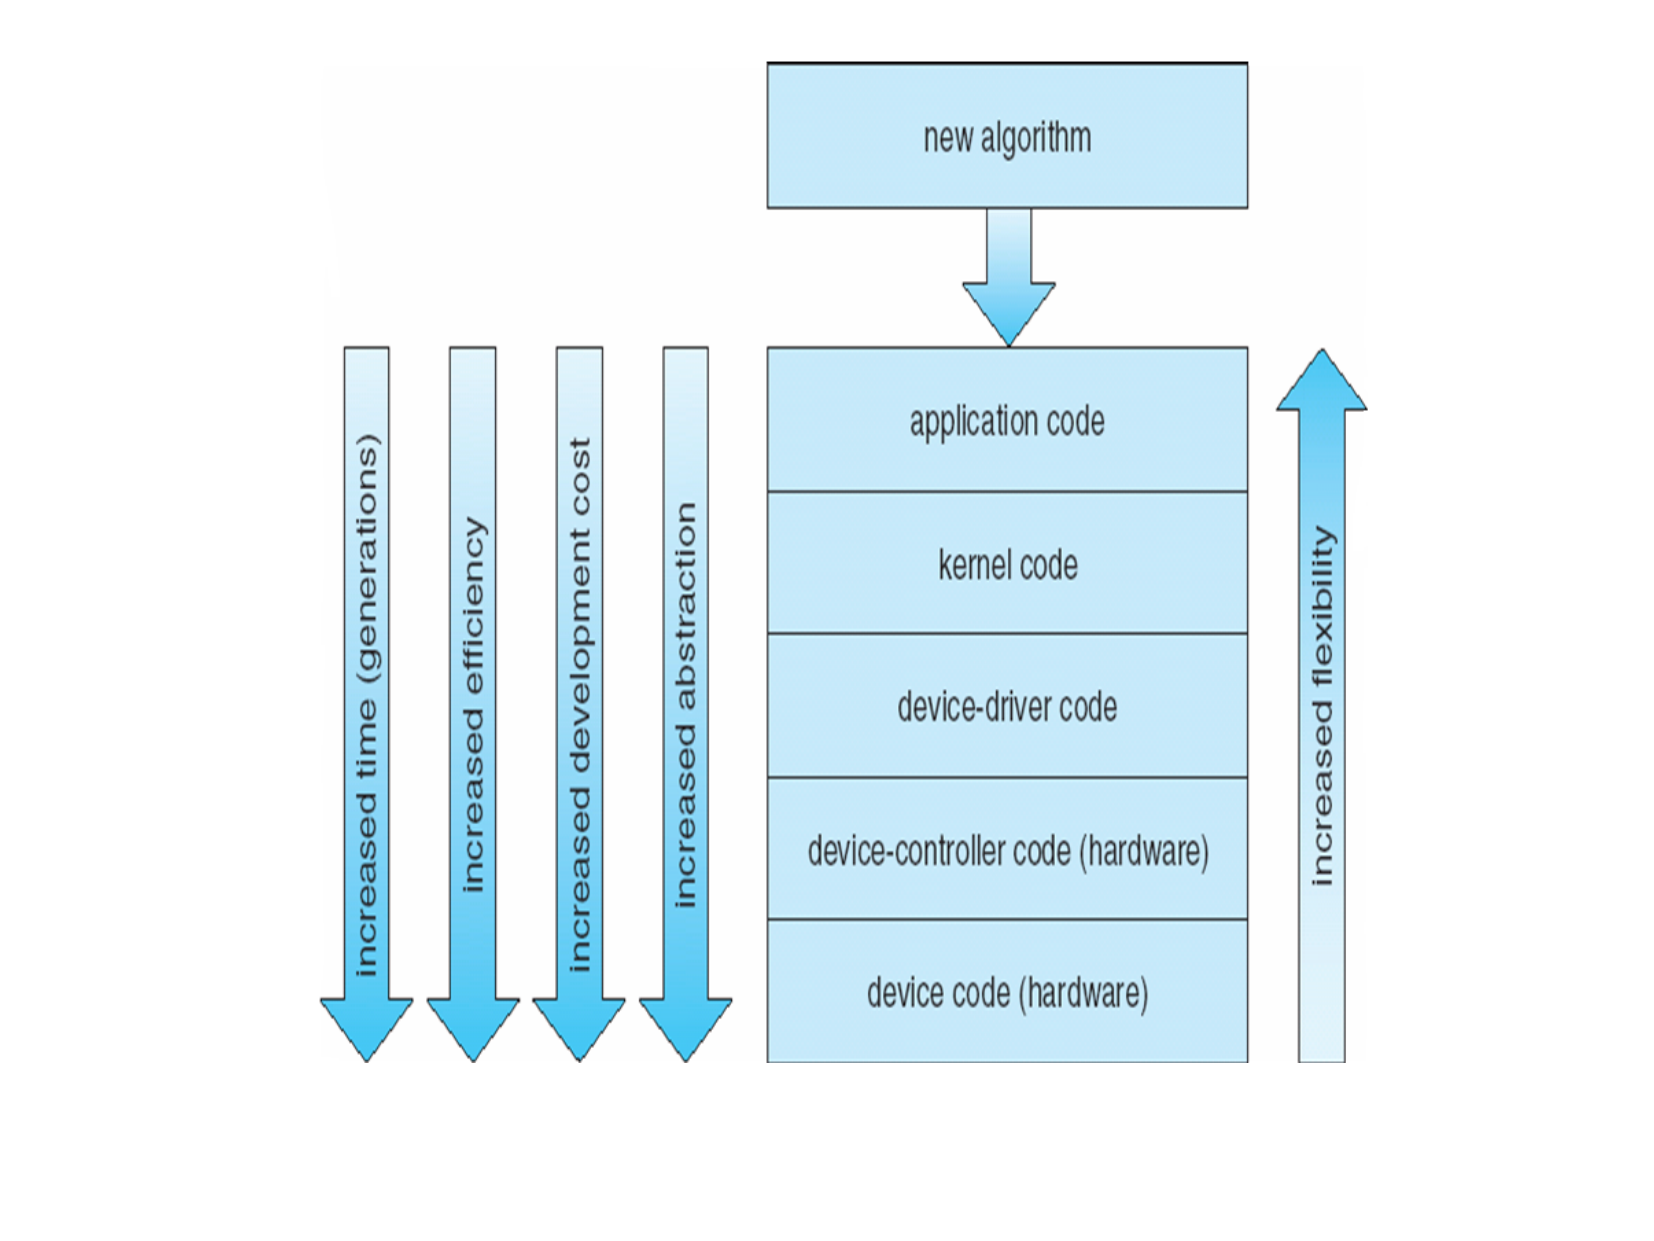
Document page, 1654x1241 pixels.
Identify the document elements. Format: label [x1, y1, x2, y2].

picture [318, 59, 1372, 1063]
